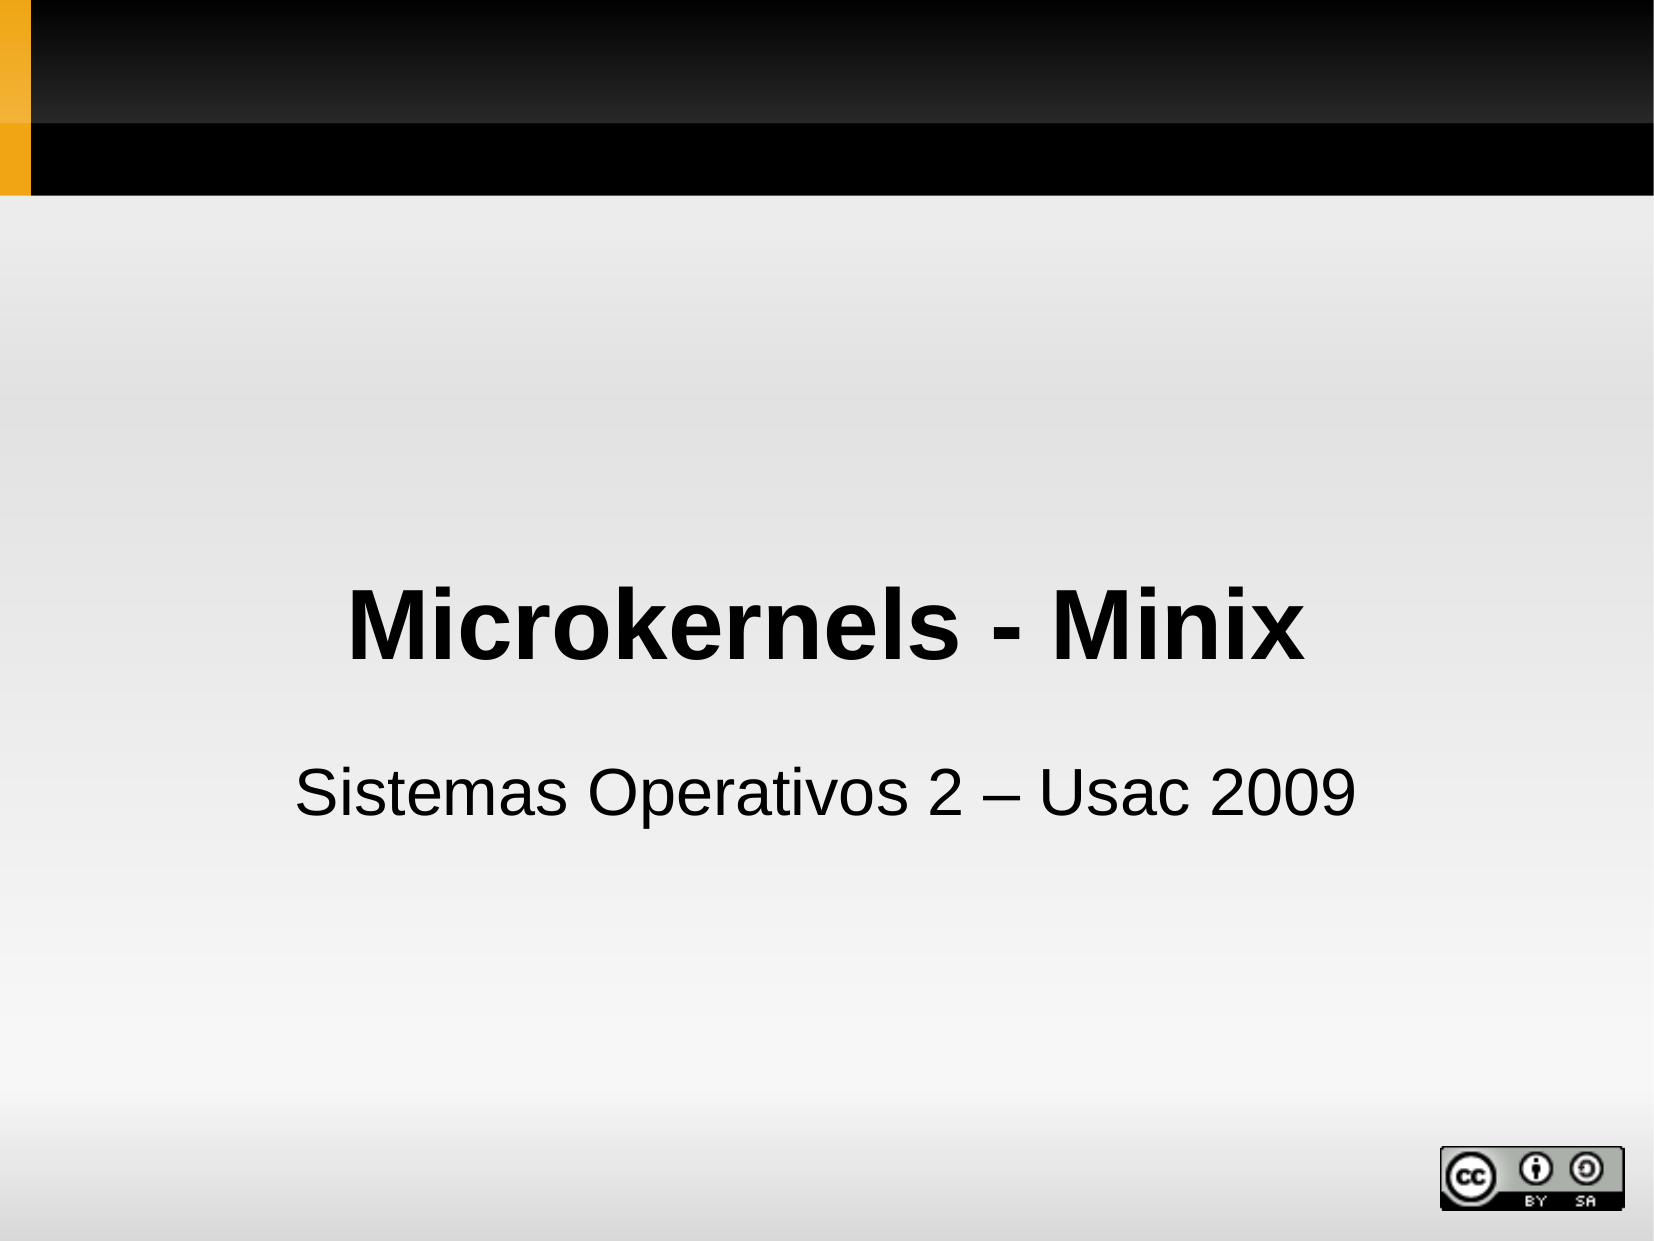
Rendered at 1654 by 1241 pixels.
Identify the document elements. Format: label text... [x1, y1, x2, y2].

picture [0, 0, 1654, 1241]
subtitle Microkernels - Minix Sistemas Operativos 2 – Usac 2009 [82, 290, 1571, 1109]
